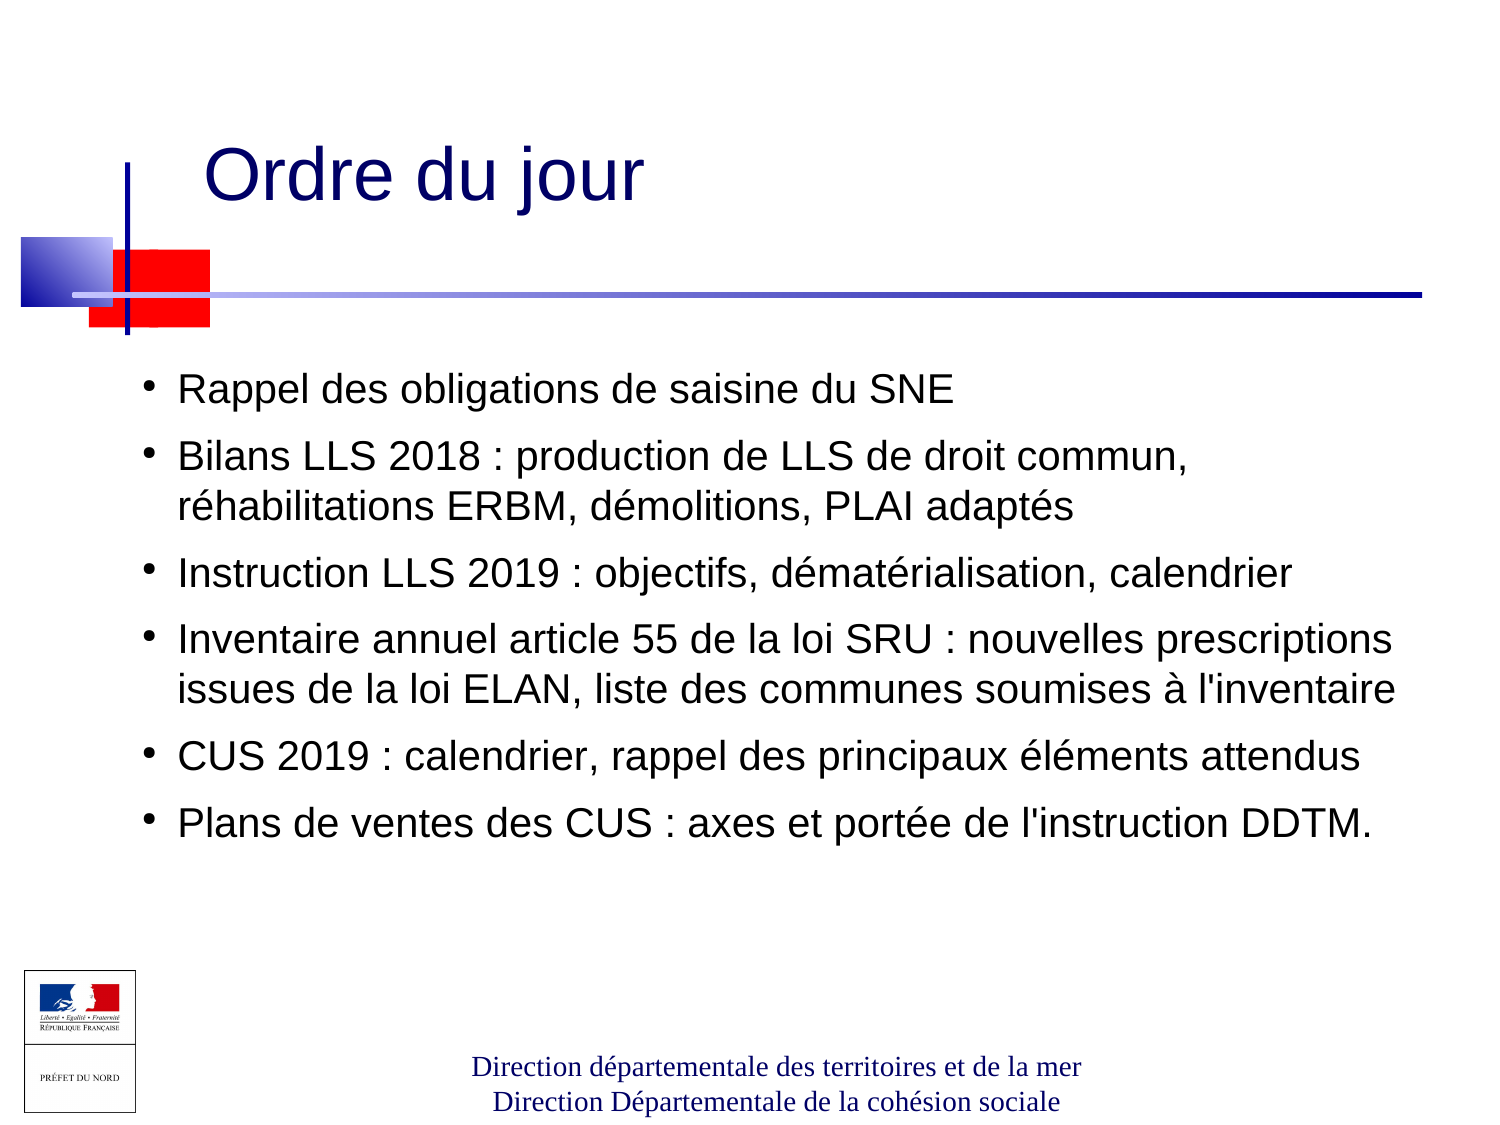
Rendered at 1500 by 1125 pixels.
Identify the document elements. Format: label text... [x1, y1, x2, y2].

picture [24, 970, 136, 1113]
title Ordre du jour [188, 53, 1467, 289]
list Rappel des obligations de saisine du SNE Bilans LLS 2018 : production de LLS de droit commun, réhabilitations ERBM, démolitions, PLAI adaptés Instruction LLS 2019 : objectifs, dématérialisation, calendrier Inventaire annuel article 55 de la loi SRU : nouvelles prescriptions issues de la loi ELAN, liste des communes soumises à l'inventaire CUS 2019 : calendrier, rappel des principaux éléments attendus Plans de ventes des CUS : axes et portée de l'instruction DDTM. [70, 354, 1418, 922]
